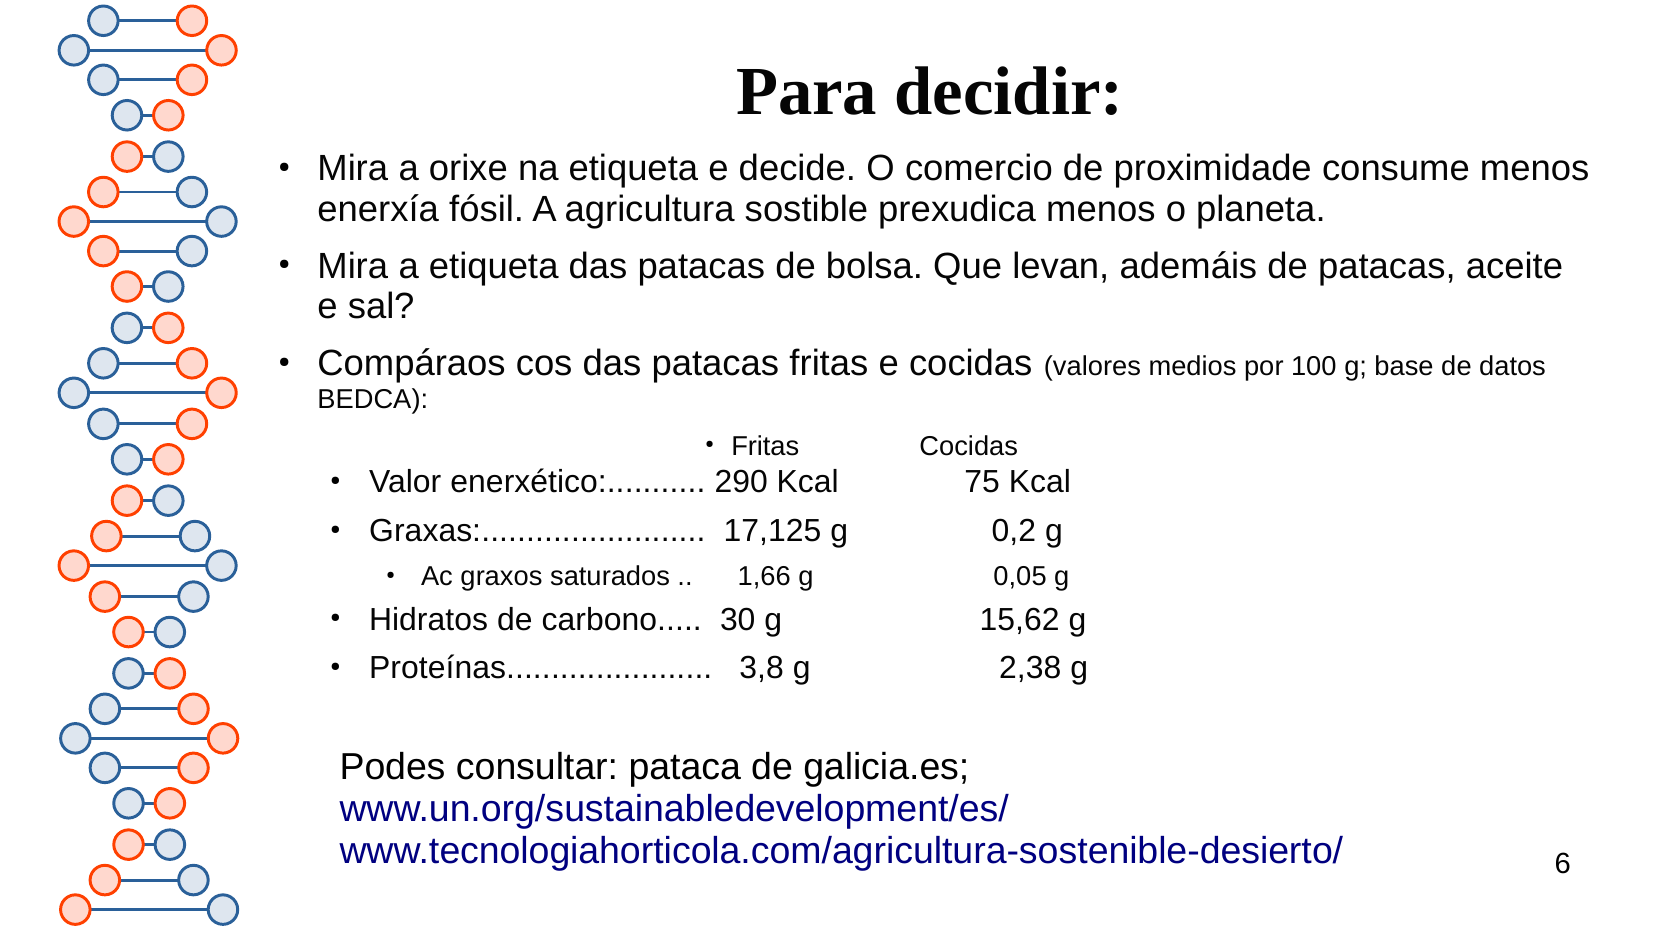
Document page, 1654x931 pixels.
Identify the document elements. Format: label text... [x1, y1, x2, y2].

list Mira a orixe na etiqueta e decide. O comercio de proximidade consume menos enerxía fósil. A agricultura sostible prexudica menos o planeta. Mira a etiqueta das patacas de bolsa. Que levan, ademáis de patacas, aceite e sal? Compáraos cos das patacas fritas e cocidas (valores medios por 100 g; base de datos BEDCA): Fritas Cocidas Valor enerxético:........... 290 Kcal 75 Kcal Graxas:......................... 17,125 g 0,2 g Ac graxos saturados .. 1,66 g 0,05 g Hidratos de carbono..... 30 g 15,62 g Proteínas....................... 3,8 g 2,38 g [265, 147, 1595, 688]
title Para decidir: [265, 35, 1595, 147]
text_box Podes consultar: pataca de galicia.es; www.un.org/sustainabledevelopment/es/ www.tecnologiahorticola.com/agricultura-sostenible-desierto/ [324, 738, 1536, 921]
